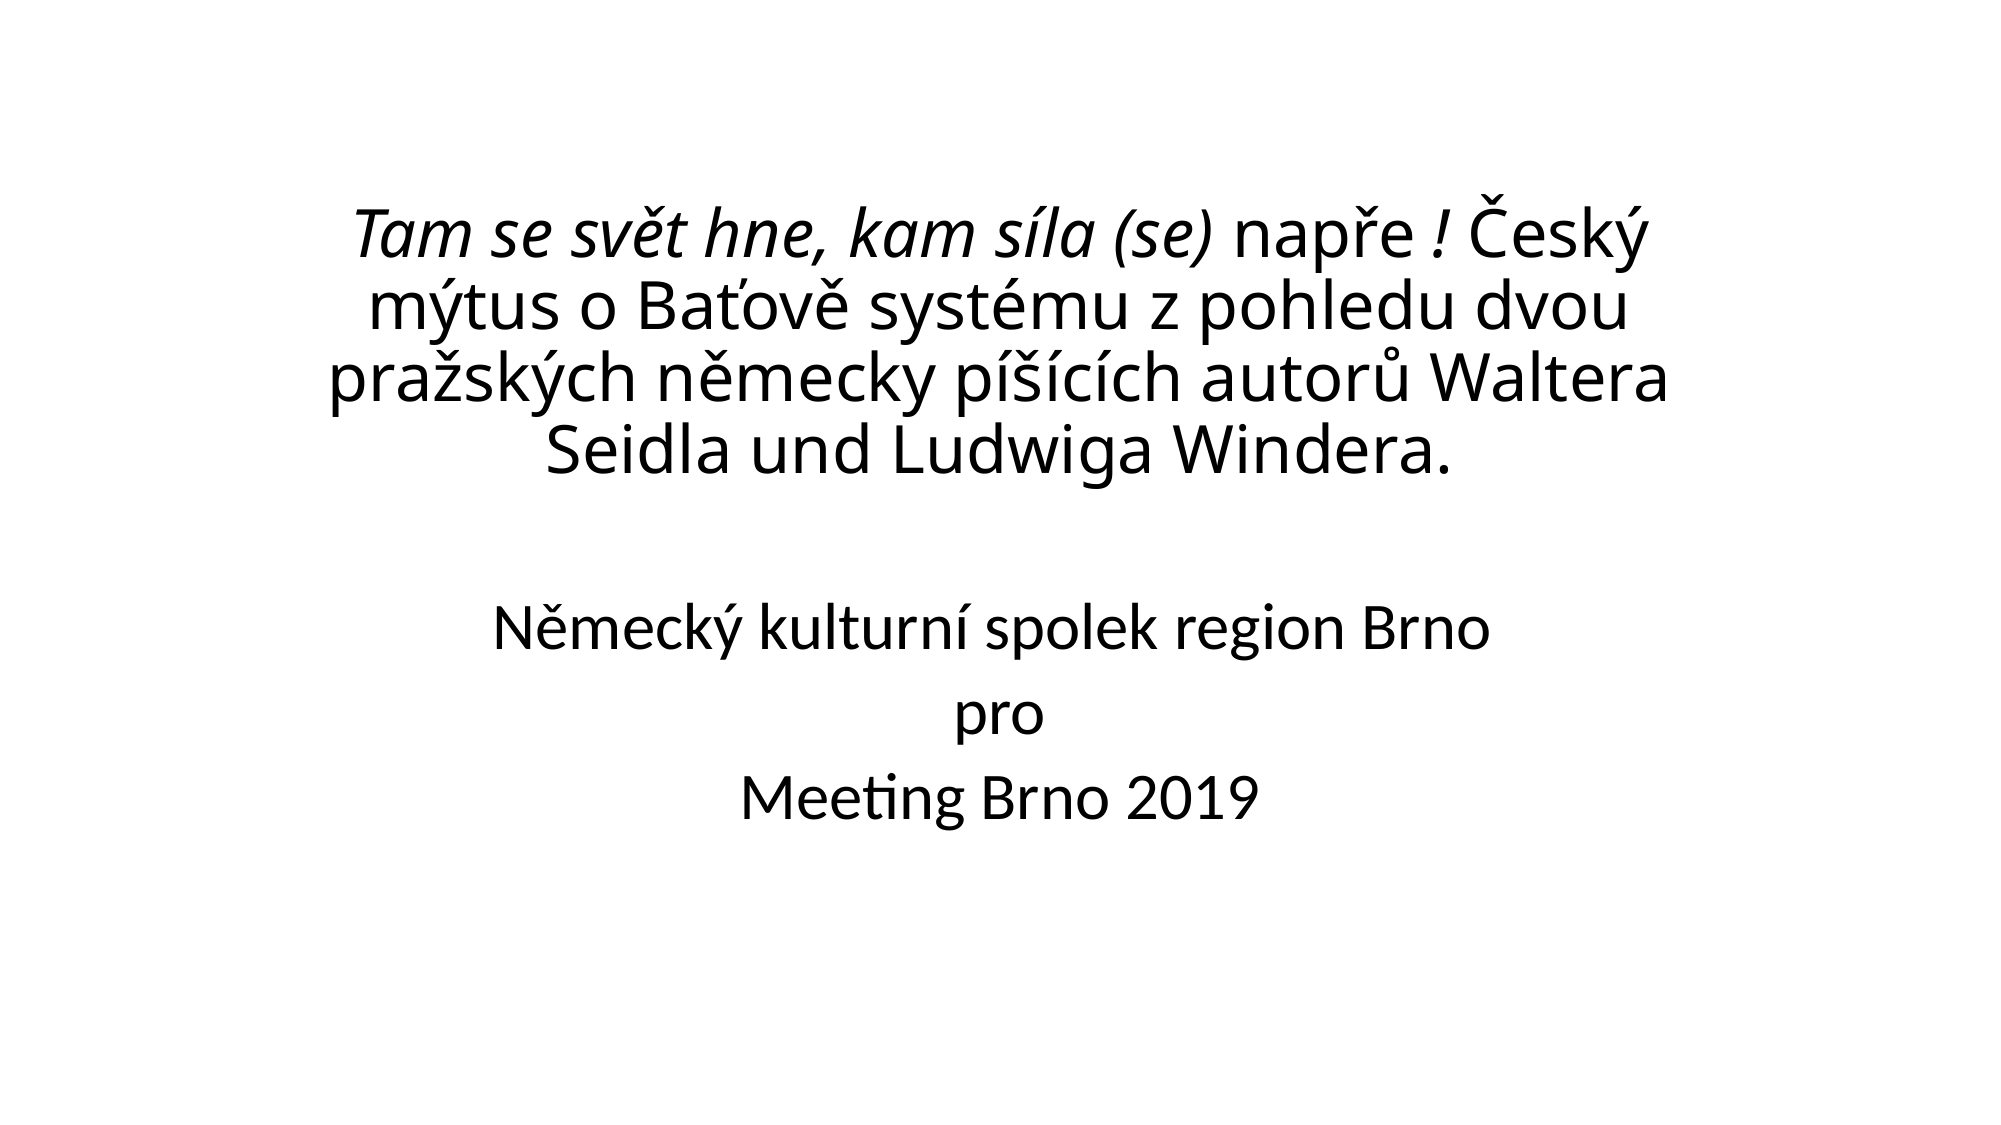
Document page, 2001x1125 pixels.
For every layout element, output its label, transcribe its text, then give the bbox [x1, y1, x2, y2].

title Tam se svět hne, kam síla (se) napře ! Český mýtus o Baťově systému z pohledu dvou pražských německy píšících autorů Waltera Seidla und Ludwiga Windera. [249, 184, 1750, 576]
subtitle Německý kulturní spolek region Brno pro Meeting Brno 2019 [249, 590, 1750, 863]
